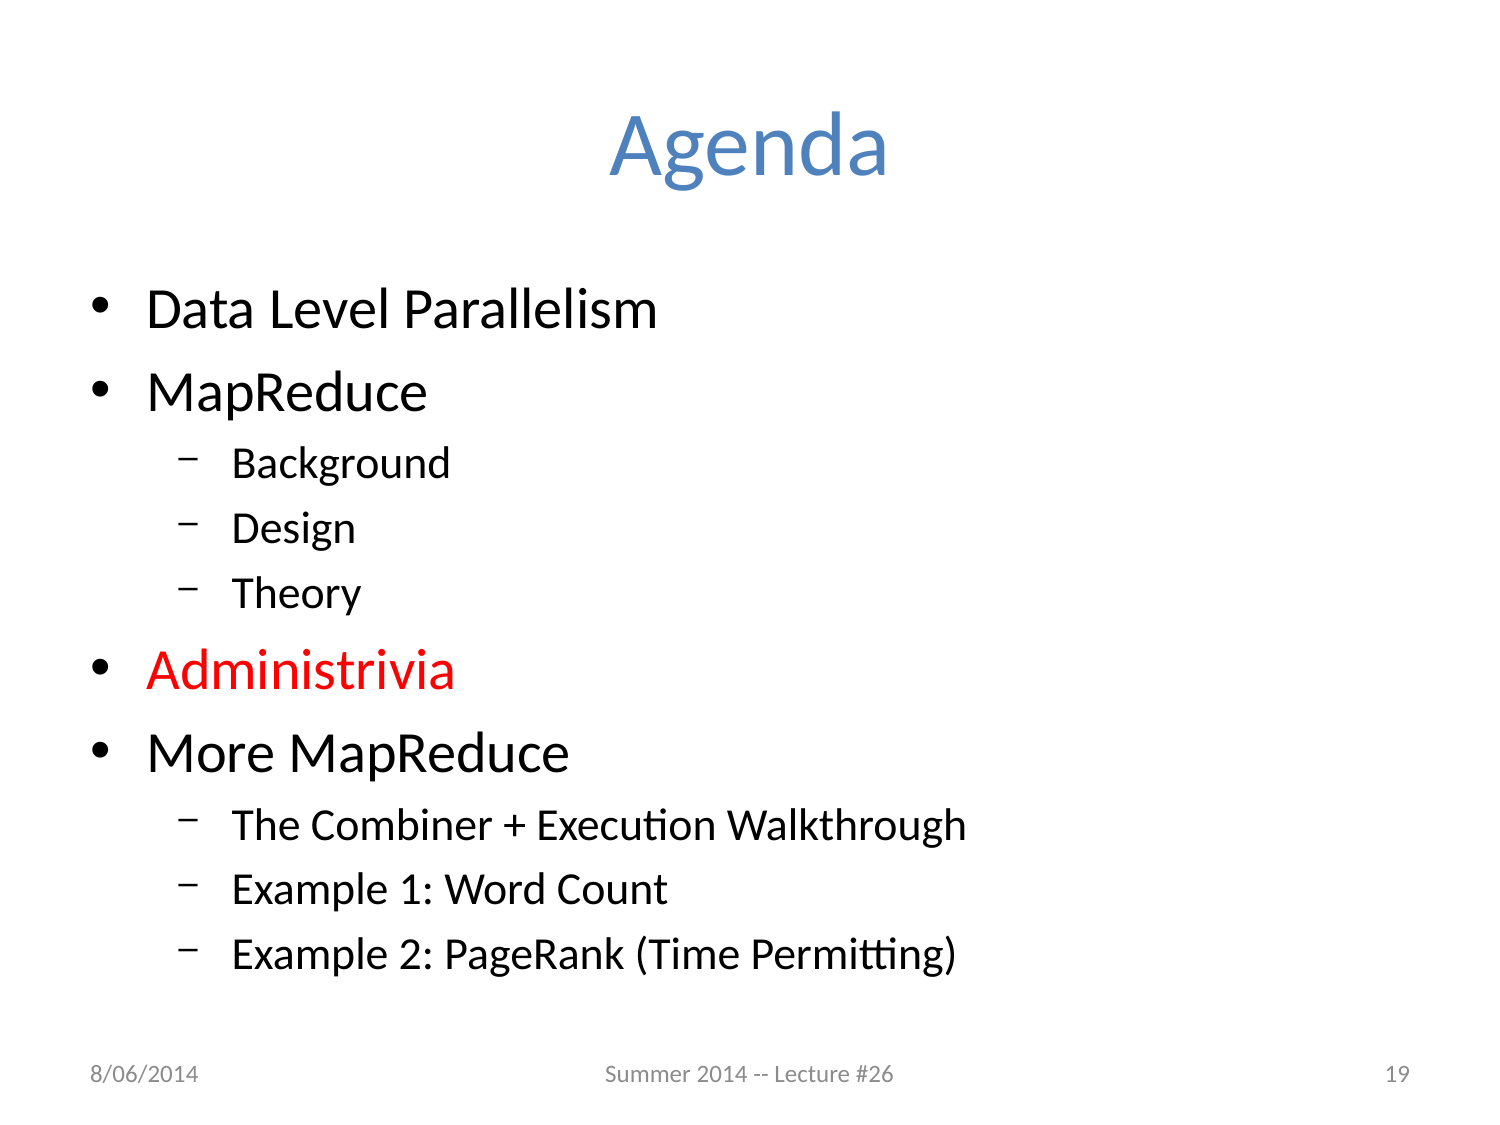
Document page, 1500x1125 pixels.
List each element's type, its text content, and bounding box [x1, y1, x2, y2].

title Agenda [75, 45, 1425, 233]
footer Summer 2014 -- Lecture #26 [512, 1042, 988, 1103]
slide_number <number> [1074, 1042, 1425, 1103]
list Data Level Parallelism MapReduce Background Design Theory Administrivia More MapReduce The Combiner + Execution Walkthrough Example 1: Word Count Example 2: PageRank (Time Permitting) [75, 262, 1425, 1073]
slide_number 8/06/2014 [75, 1042, 425, 1103]
